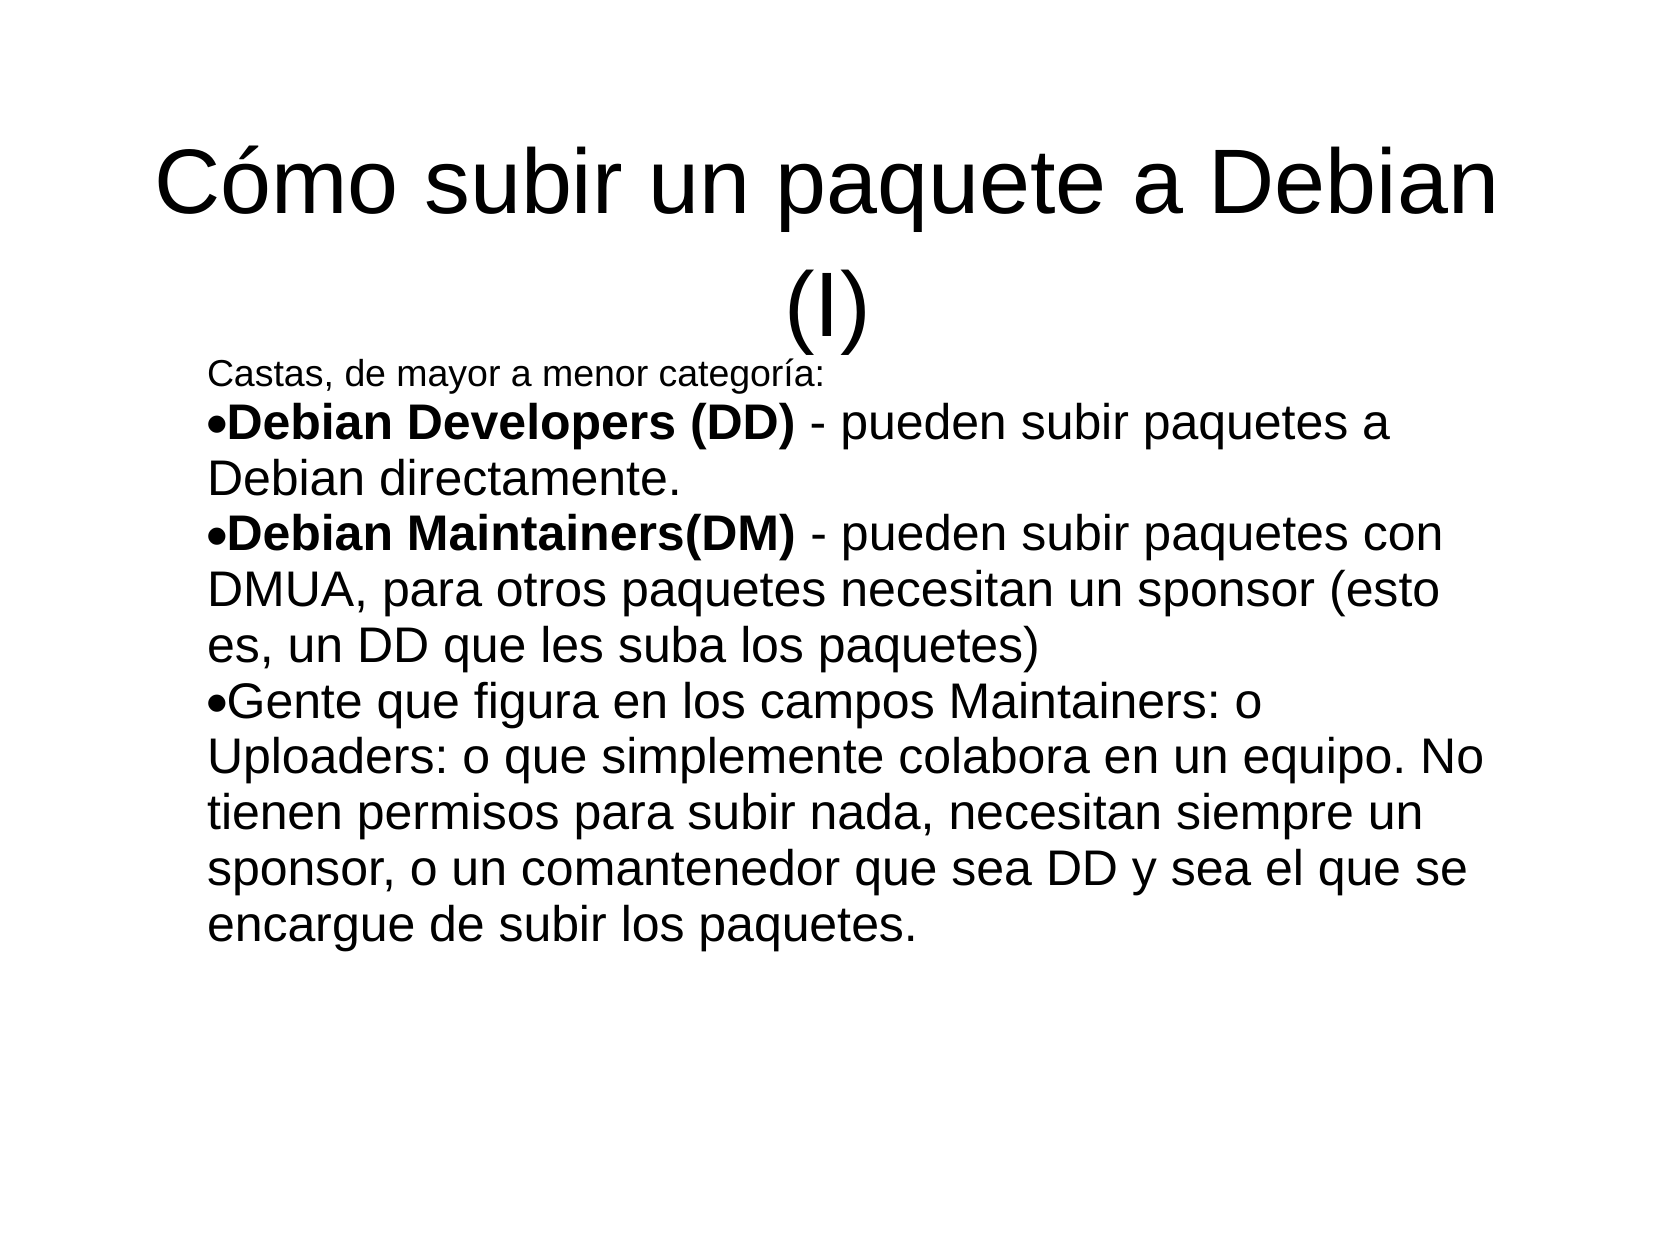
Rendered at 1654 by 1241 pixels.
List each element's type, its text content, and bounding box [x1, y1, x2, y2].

list Castas, de mayor a menor categoría: Debian Developers (DD) - pueden subir paquetes a Debian directamente. Debian Maintainers(DM) - pueden subir paquetes con DMUA, para otros paquetes necesitan un sponsor (esto es, un DD que les suba los paquetes) Gente que figura en los campos Maintainers: o Uploaders: o que simplemente colabora en un equipo. No tienen permisos para subir nada, necesitan siempre un sponsor, o un comantenedor que sea DD y sea el que se encargue de subir los paquetes. [121, 344, 1534, 1127]
title Cómo subir un paquete a Debian (I) [121, 102, 1534, 311]
